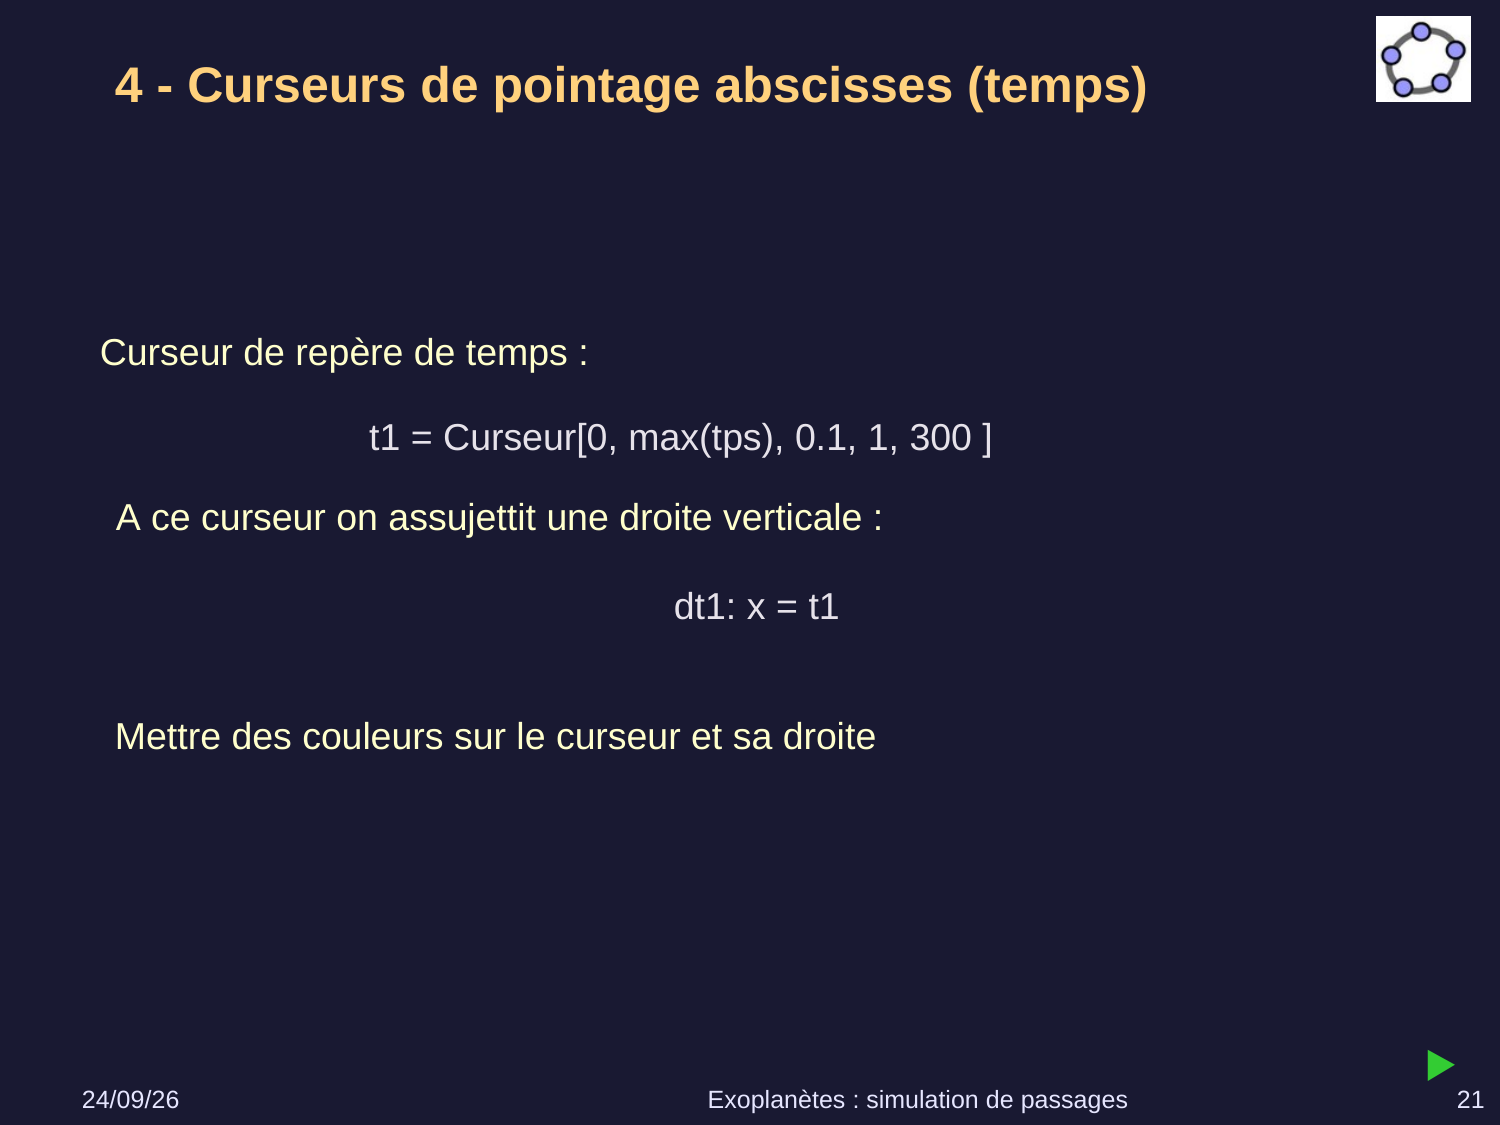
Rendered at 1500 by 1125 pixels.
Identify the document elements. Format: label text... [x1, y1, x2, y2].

text_box dt1: x = t1 [659, 573, 855, 635]
text_box A ce curseur on assujettit une droite verticale : [100, 485, 899, 547]
text_box t1 = Curseur[0, max(tps), 0.1, 1, 300 ] [354, 405, 1009, 466]
picture [1376, 16, 1471, 102]
text_box 4 - Curseurs de pointage abscisses (temps) [100, 44, 1424, 120]
text_box Curseur de repère de temps : [85, 320, 604, 381]
text_box  [1409, 1034, 1475, 1096]
text_box Mettre des couleurs sur le curseur et sa droite [100, 704, 1424, 765]
